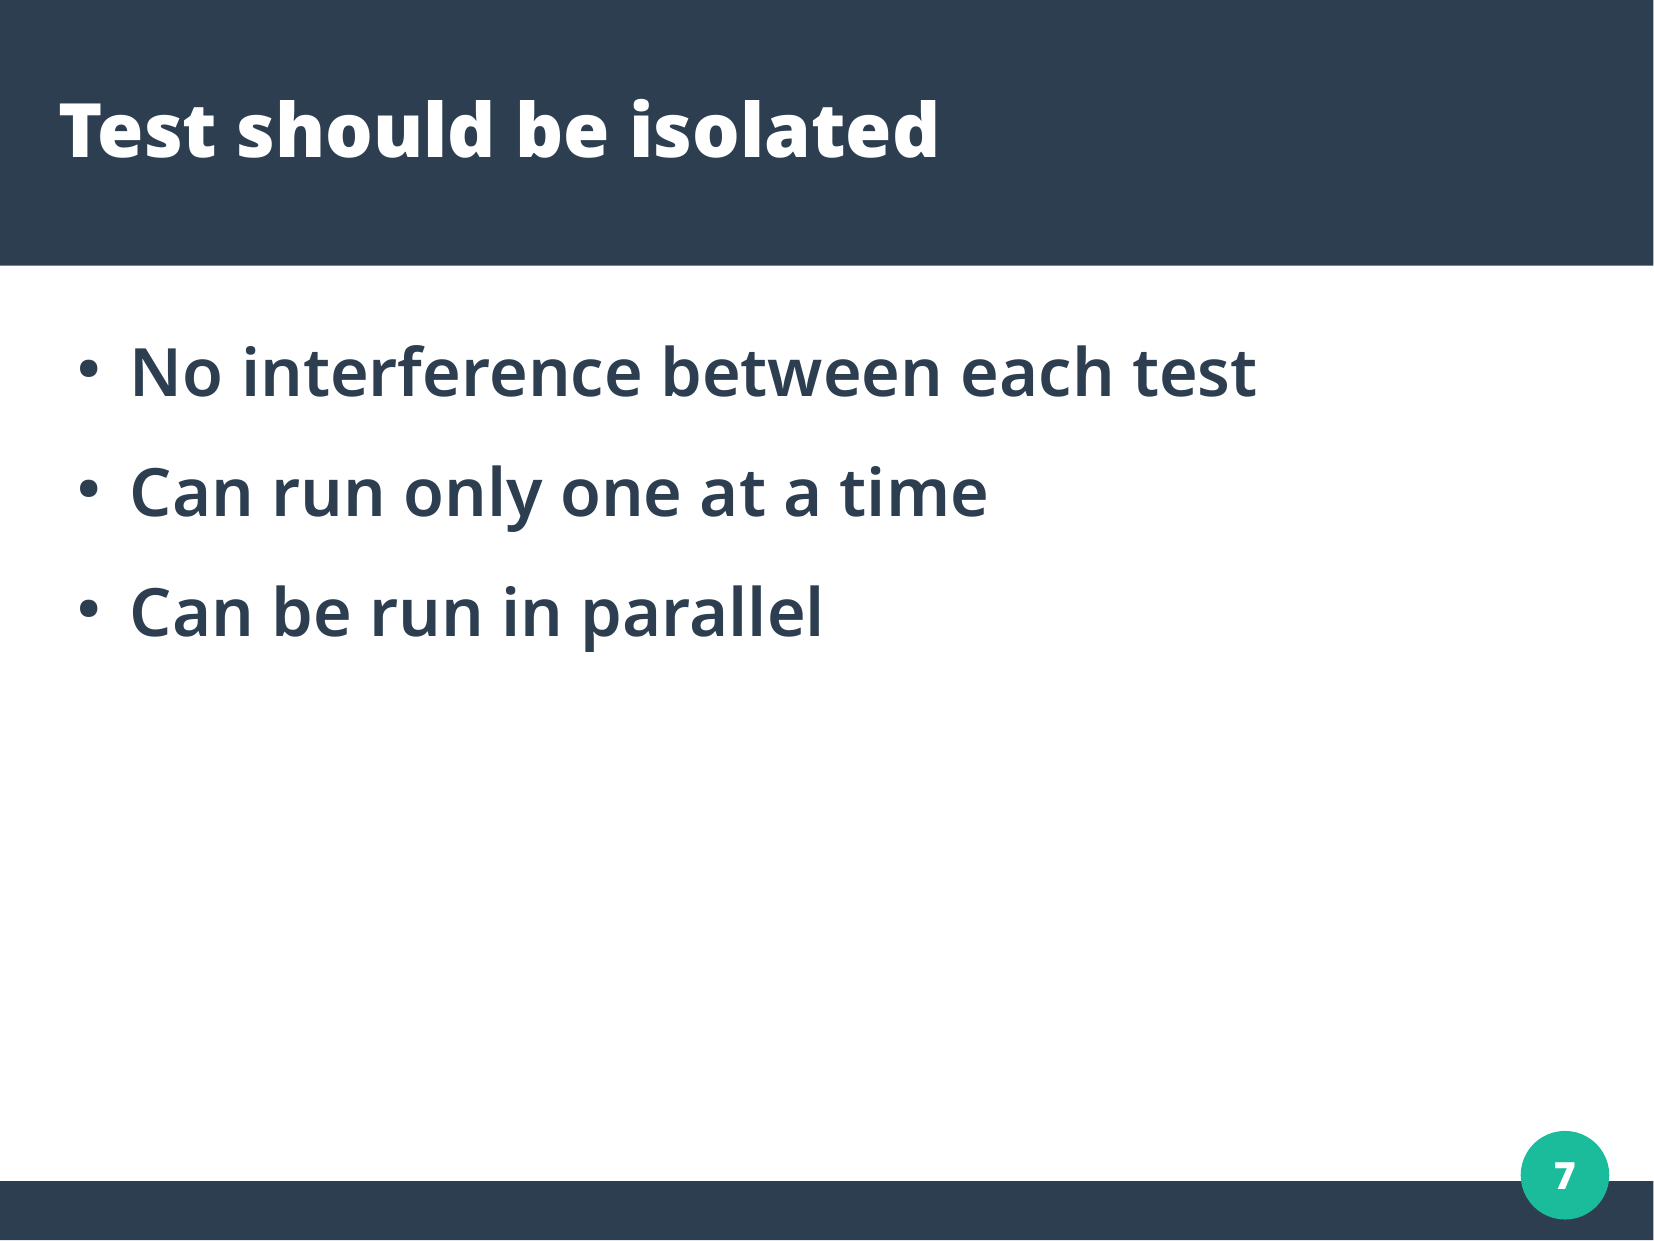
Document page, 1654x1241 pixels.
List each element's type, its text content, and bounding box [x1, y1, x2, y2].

list No interference between each test Can run only one at a time Can be run in parallel [59, 324, 1595, 1152]
title Test should be isolated [59, 49, 1595, 207]
